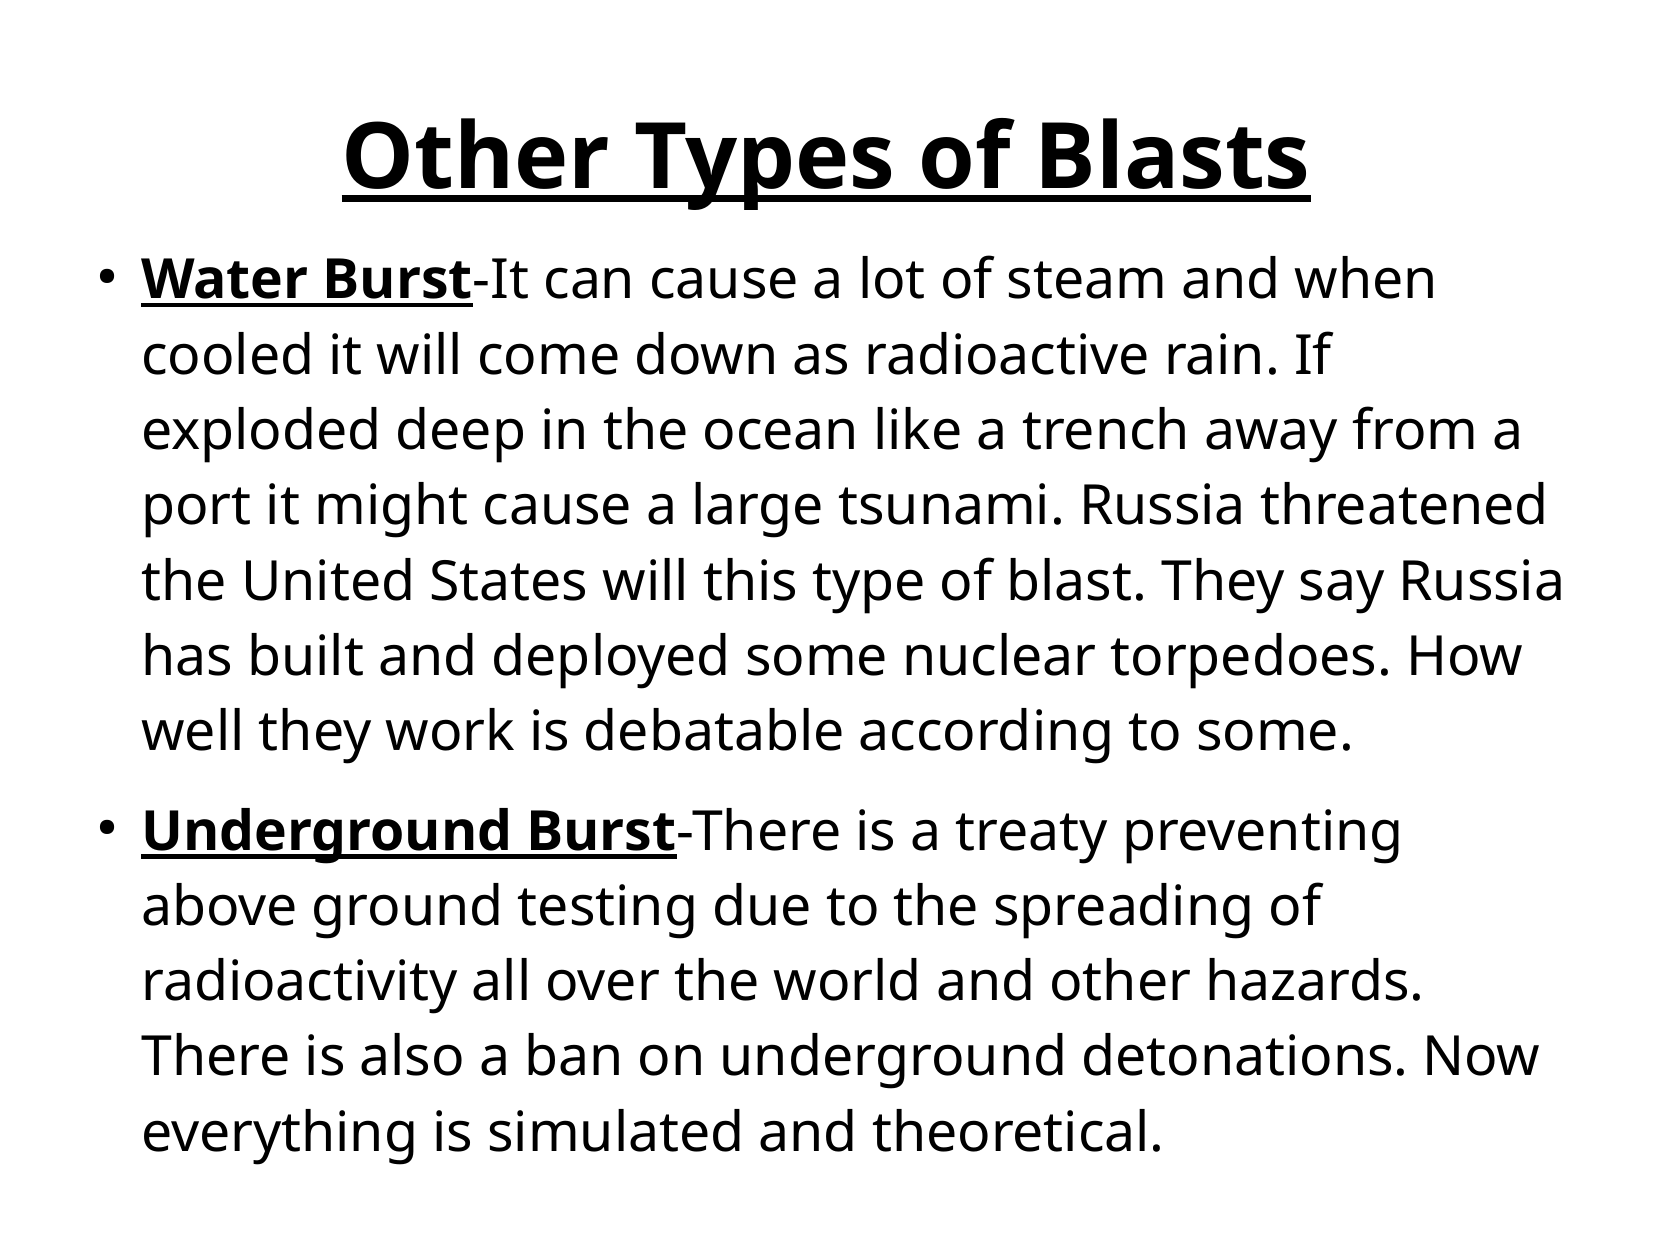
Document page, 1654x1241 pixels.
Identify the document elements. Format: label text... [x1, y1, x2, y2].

list Water Burst-It can cause a lot of steam and when cooled it will come down as radioactive rain. If exploded deep in the ocean like a trench away from a port it might cause a large tsunami. Russia threatened the United States will this type of blast. They say Russia has built and deployed some nuclear torpedoes. How well they work is debatable according to some. Underground Burst-There is a treaty preventing above ground testing due to the spreading of radioactivity all over the world and other hazards. There is also a ban on underground detonations. Now everything is simulated and theoretical. [82, 240, 1571, 1186]
title Other Types of Blasts [82, 49, 1571, 240]
